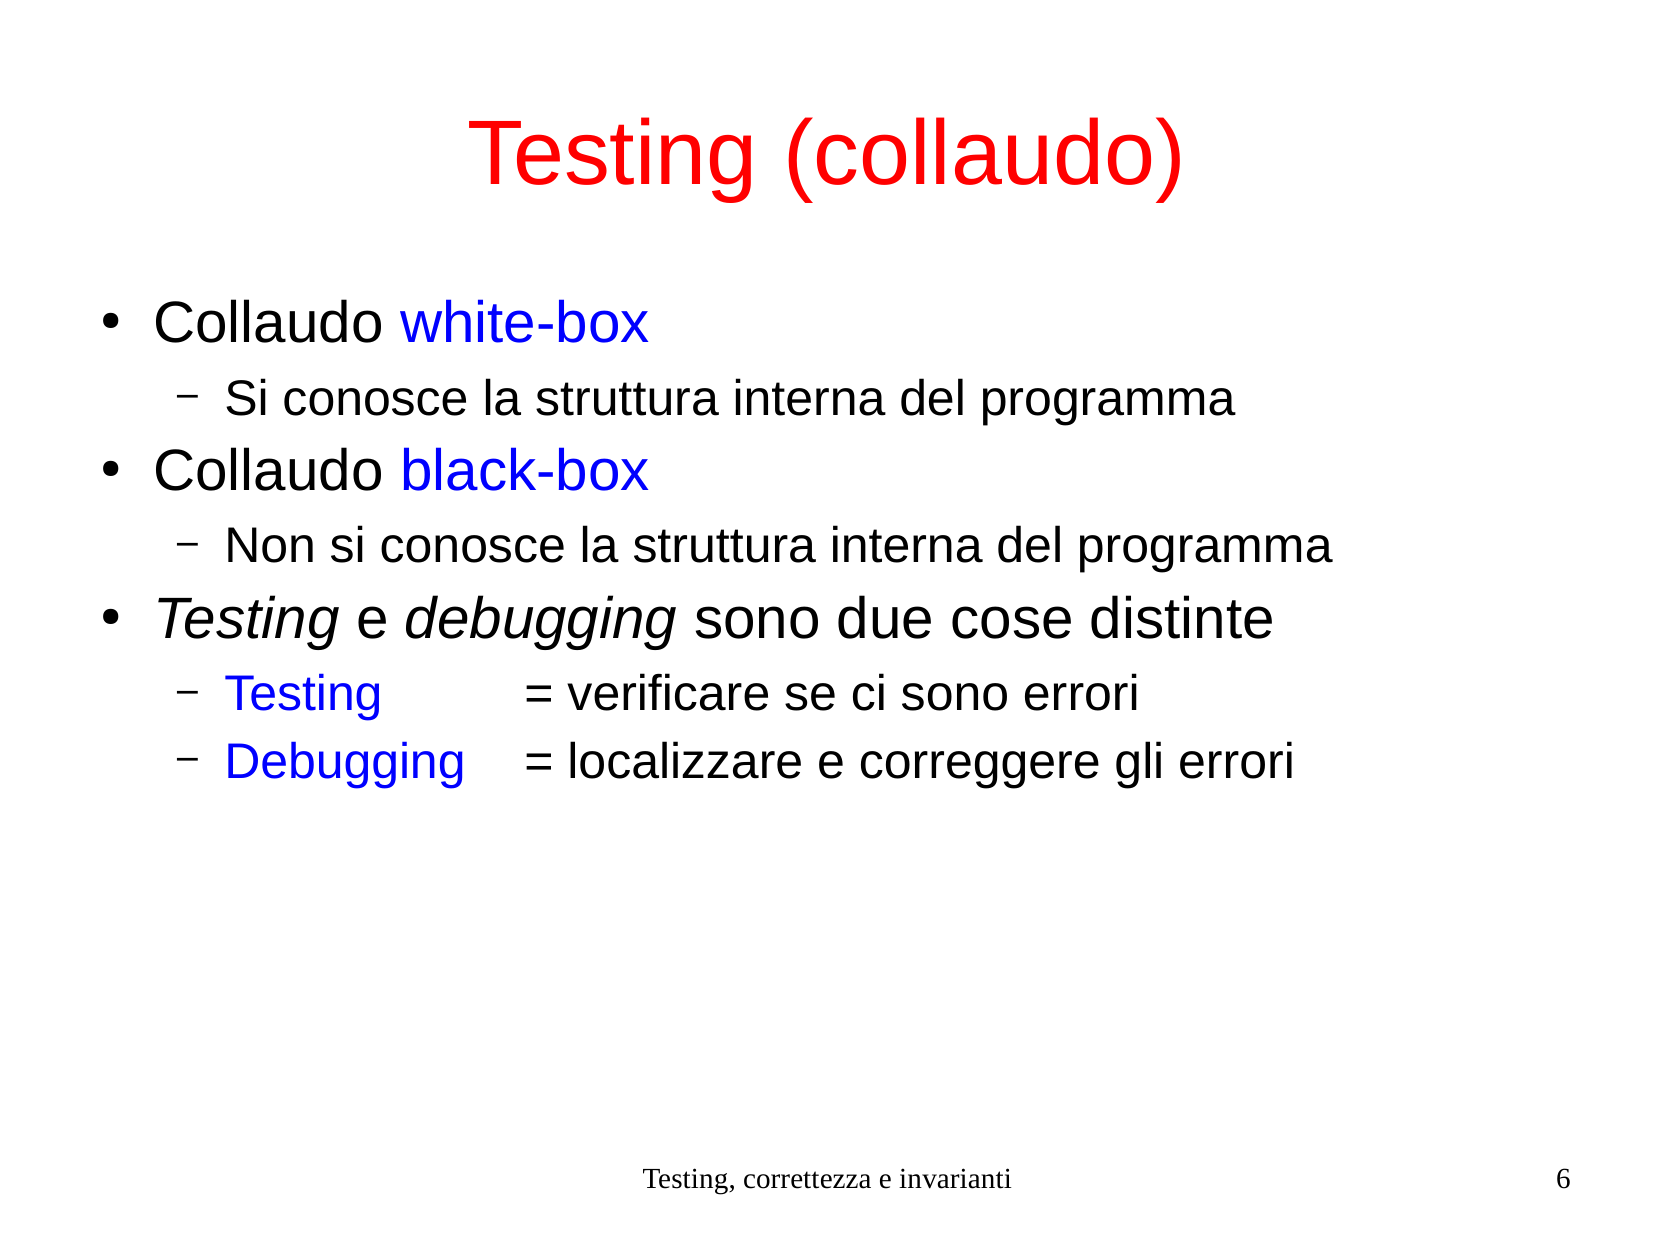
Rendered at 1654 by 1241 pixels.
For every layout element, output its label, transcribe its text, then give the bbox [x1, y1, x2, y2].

list Collaudo white-box Si conosce la struttura interna del programma Collaudo black-box Non si conosce la struttura interna del programma Testing e debugging sono due cose distinte Testing = verificare se ci sono errori Debugging = localizzare e correggere gli errori [82, 290, 1571, 1126]
title Testing (collaudo) [82, 49, 1571, 257]
